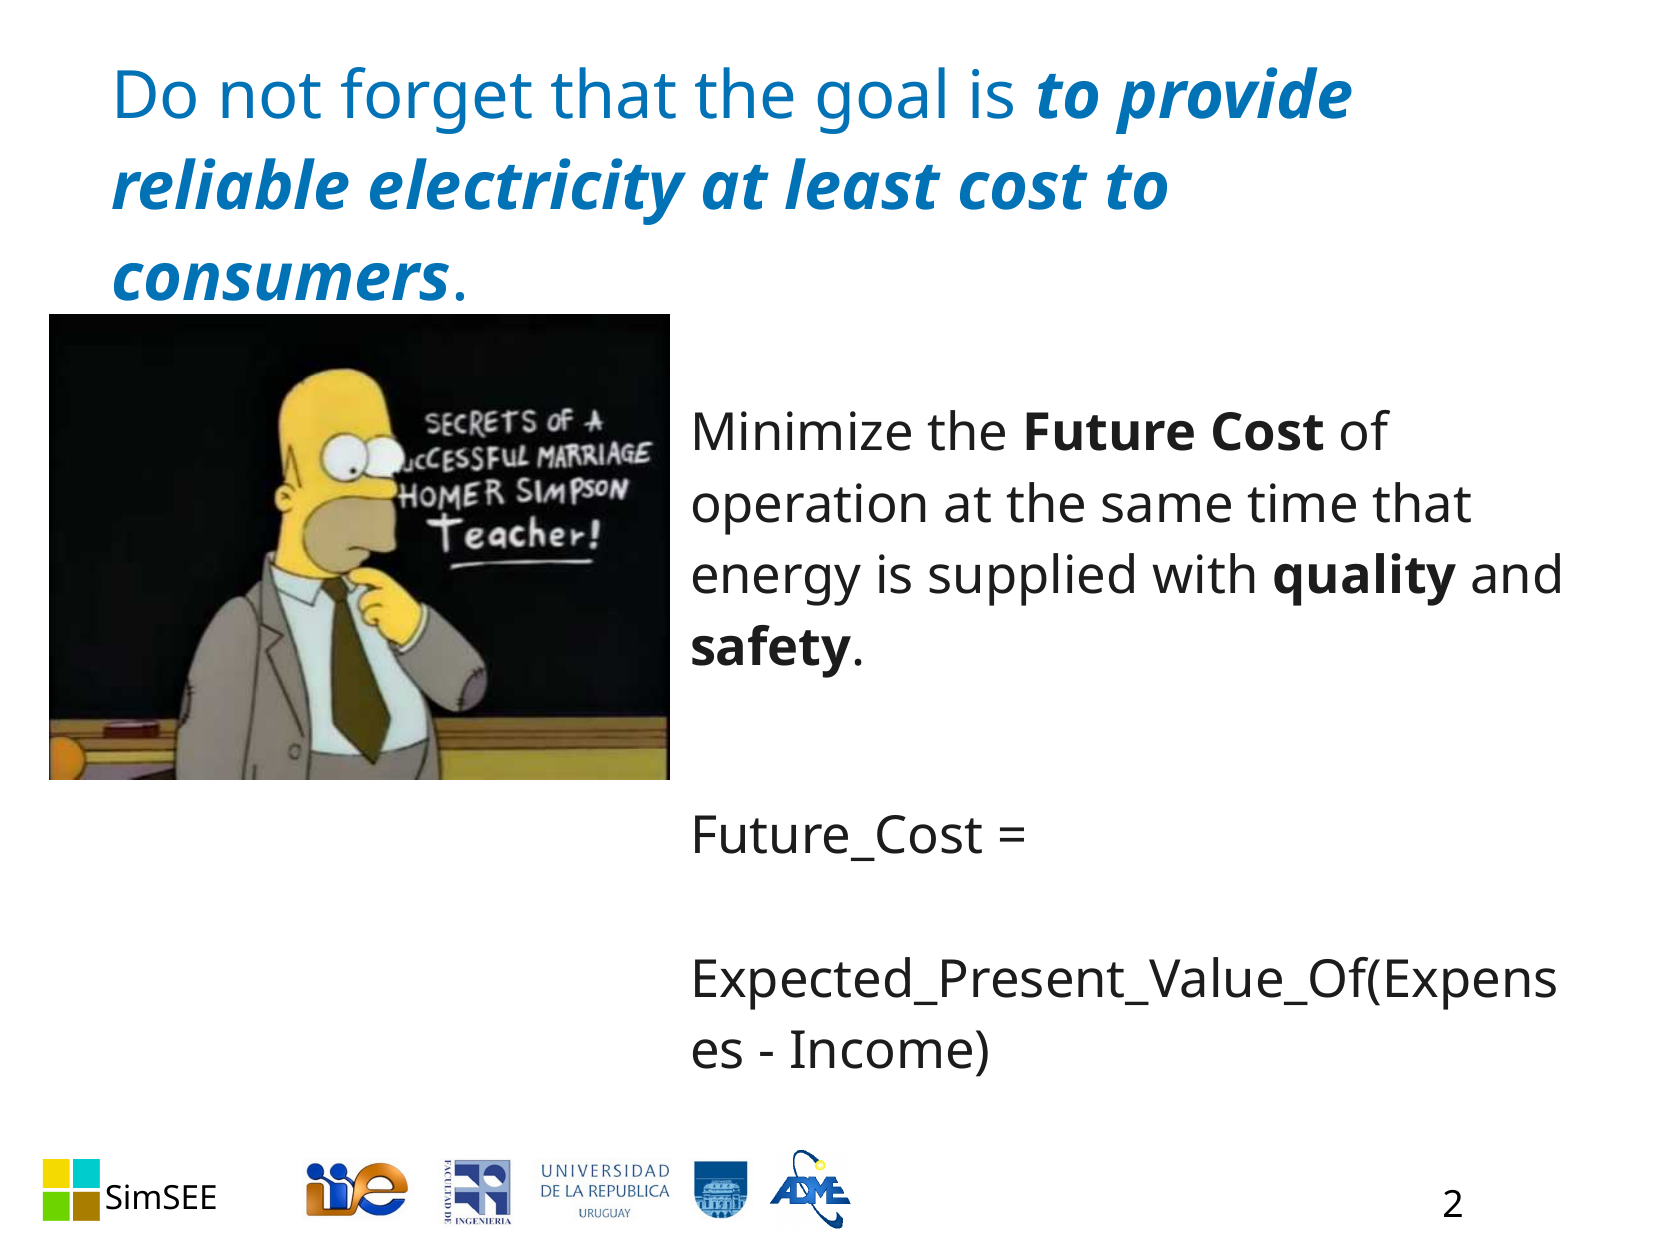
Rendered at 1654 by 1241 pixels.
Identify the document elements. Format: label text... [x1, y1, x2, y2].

title Do not forget that the goal is to provide reliable electricity at least cost to consumers. [105, 47, 1517, 196]
list Minimize the Future Cost of operation at the same time that energy is supplied with quality and safety. Future_Cost = Expected_Present_Value_Of(Expenses - Income) [690, 300, 1565, 1093]
picture [770, 1150, 853, 1230]
picture [49, 314, 670, 781]
picture [296, 1154, 753, 1229]
picture [41, 1157, 102, 1223]
